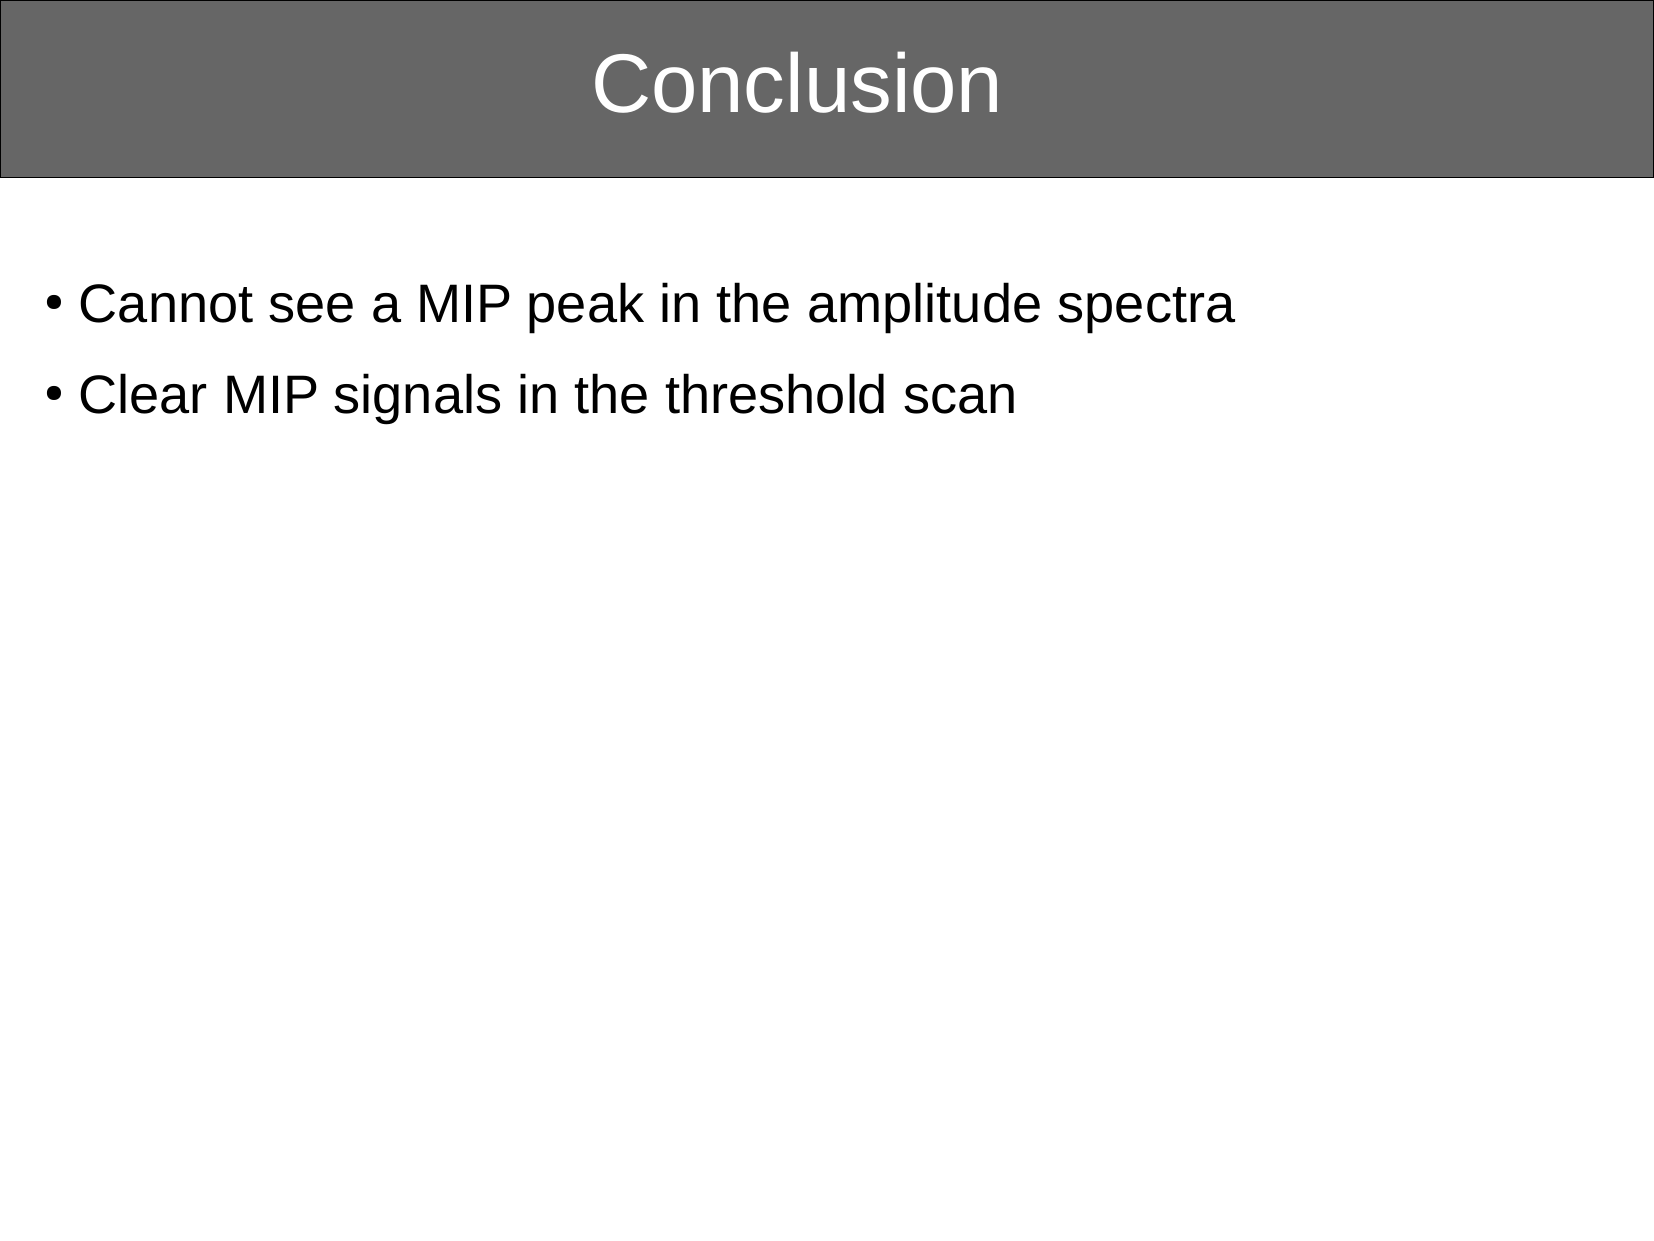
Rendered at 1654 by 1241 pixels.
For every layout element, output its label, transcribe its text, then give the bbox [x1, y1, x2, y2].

text_box Conclusion [29, 29, 1565, 138]
text_box Cannot see a MIP peak in the amplitude spectra Clear MIP signals in the threshold scan [29, 236, 1565, 403]
